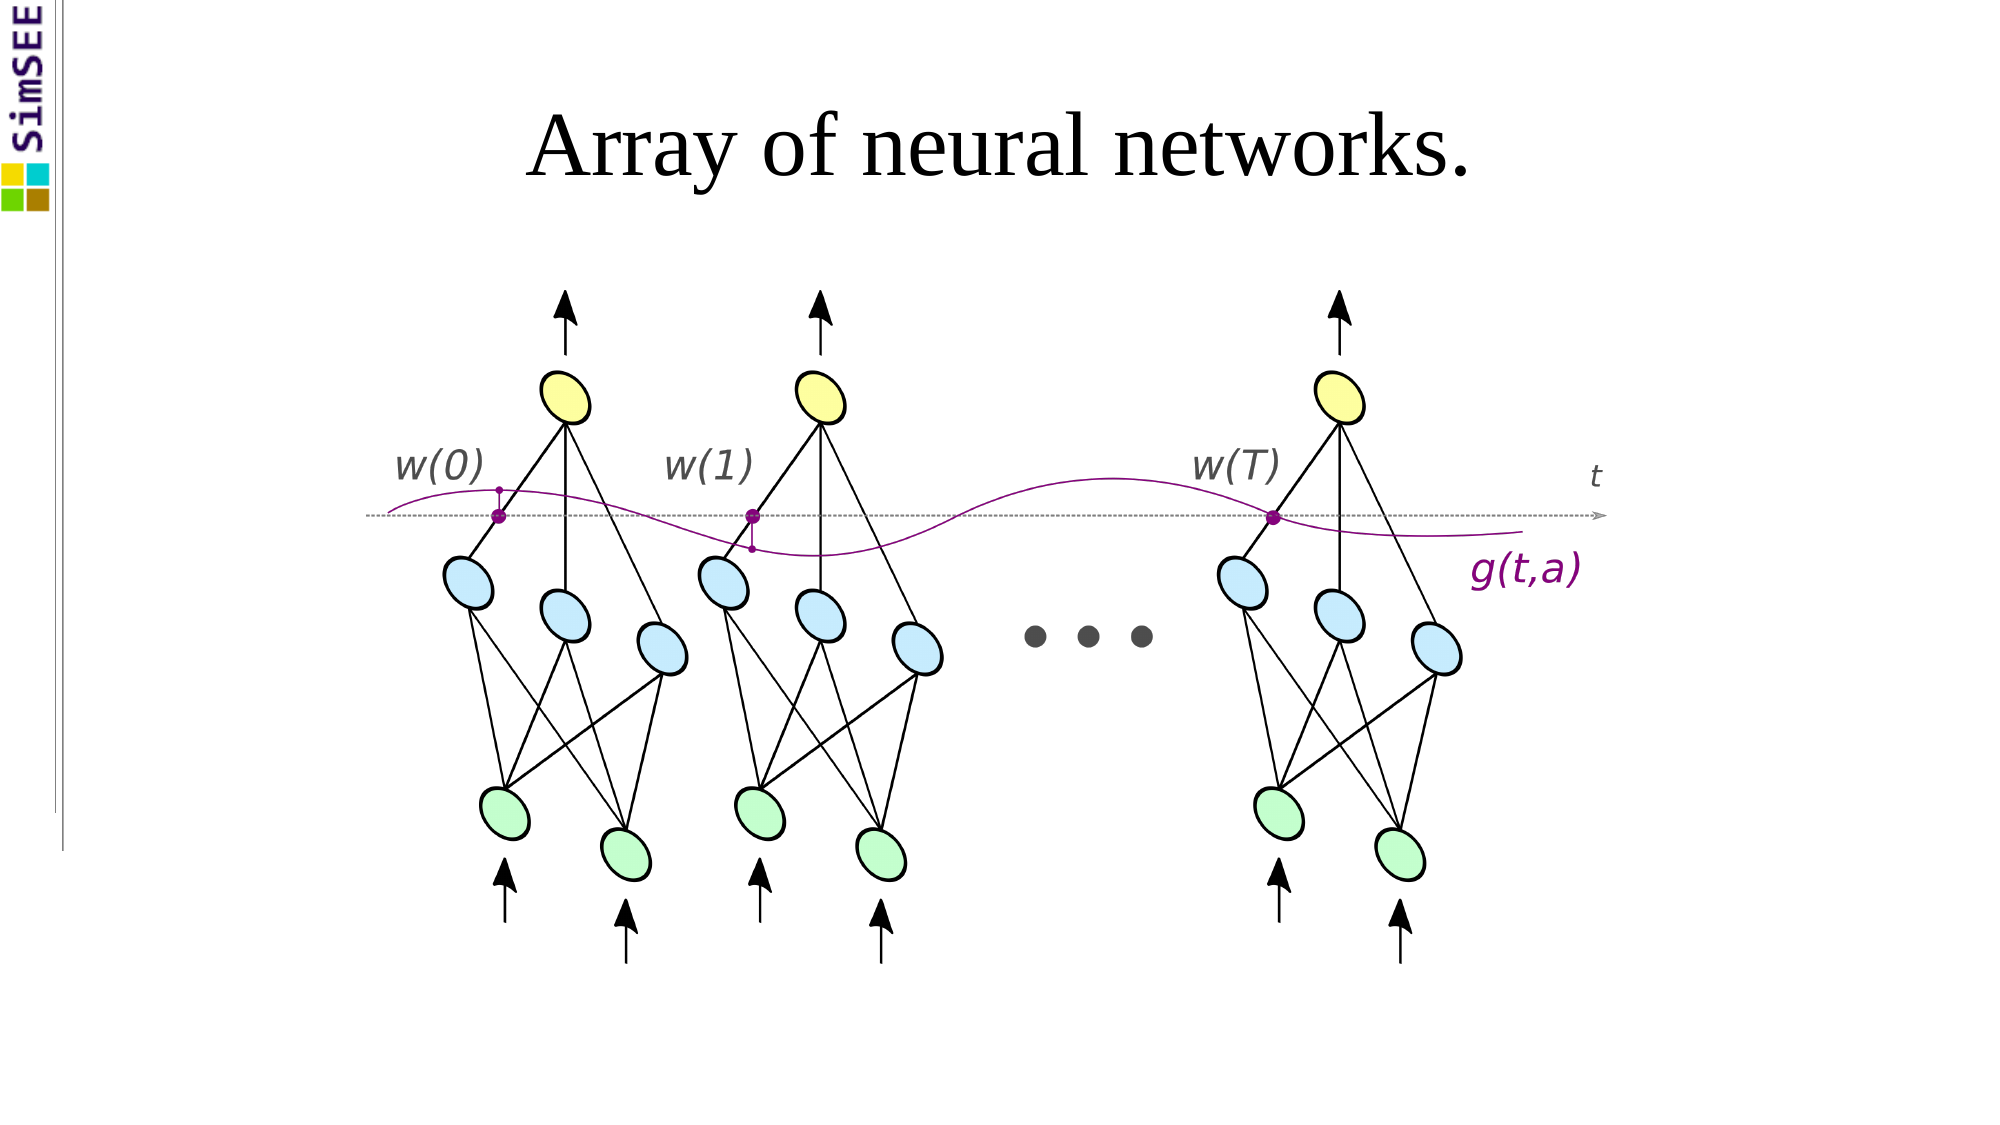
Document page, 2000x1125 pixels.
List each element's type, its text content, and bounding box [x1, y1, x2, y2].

picture [0, 162, 51, 213]
picture [366, 290, 1607, 964]
picture [0, 5, 52, 154]
title Array of neural networks. [99, 44, 1900, 233]
